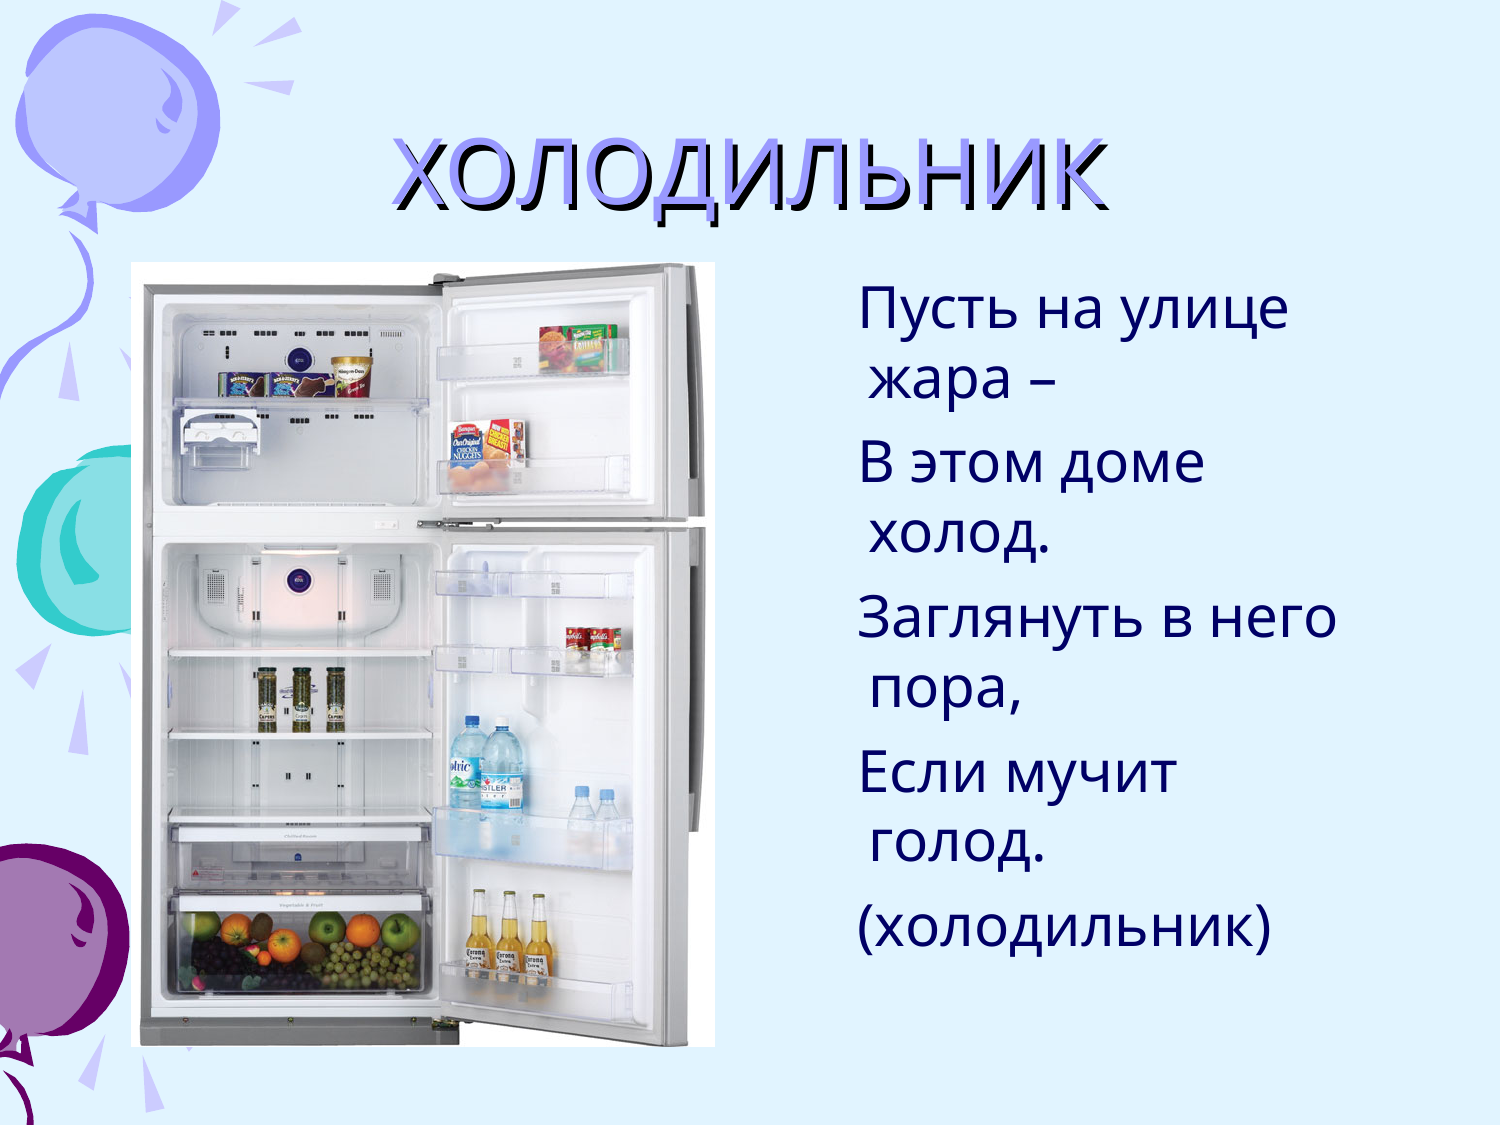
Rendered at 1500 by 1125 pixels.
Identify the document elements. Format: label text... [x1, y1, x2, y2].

list Пусть на улице жара – В этом доме холод. Заглянуть в него пора, Если мучит голод. (холодильник) [797, 262, 1376, 994]
title ХОЛОДИЛЬНИК [72, 16, 1426, 233]
picture [131, 262, 715, 1047]
